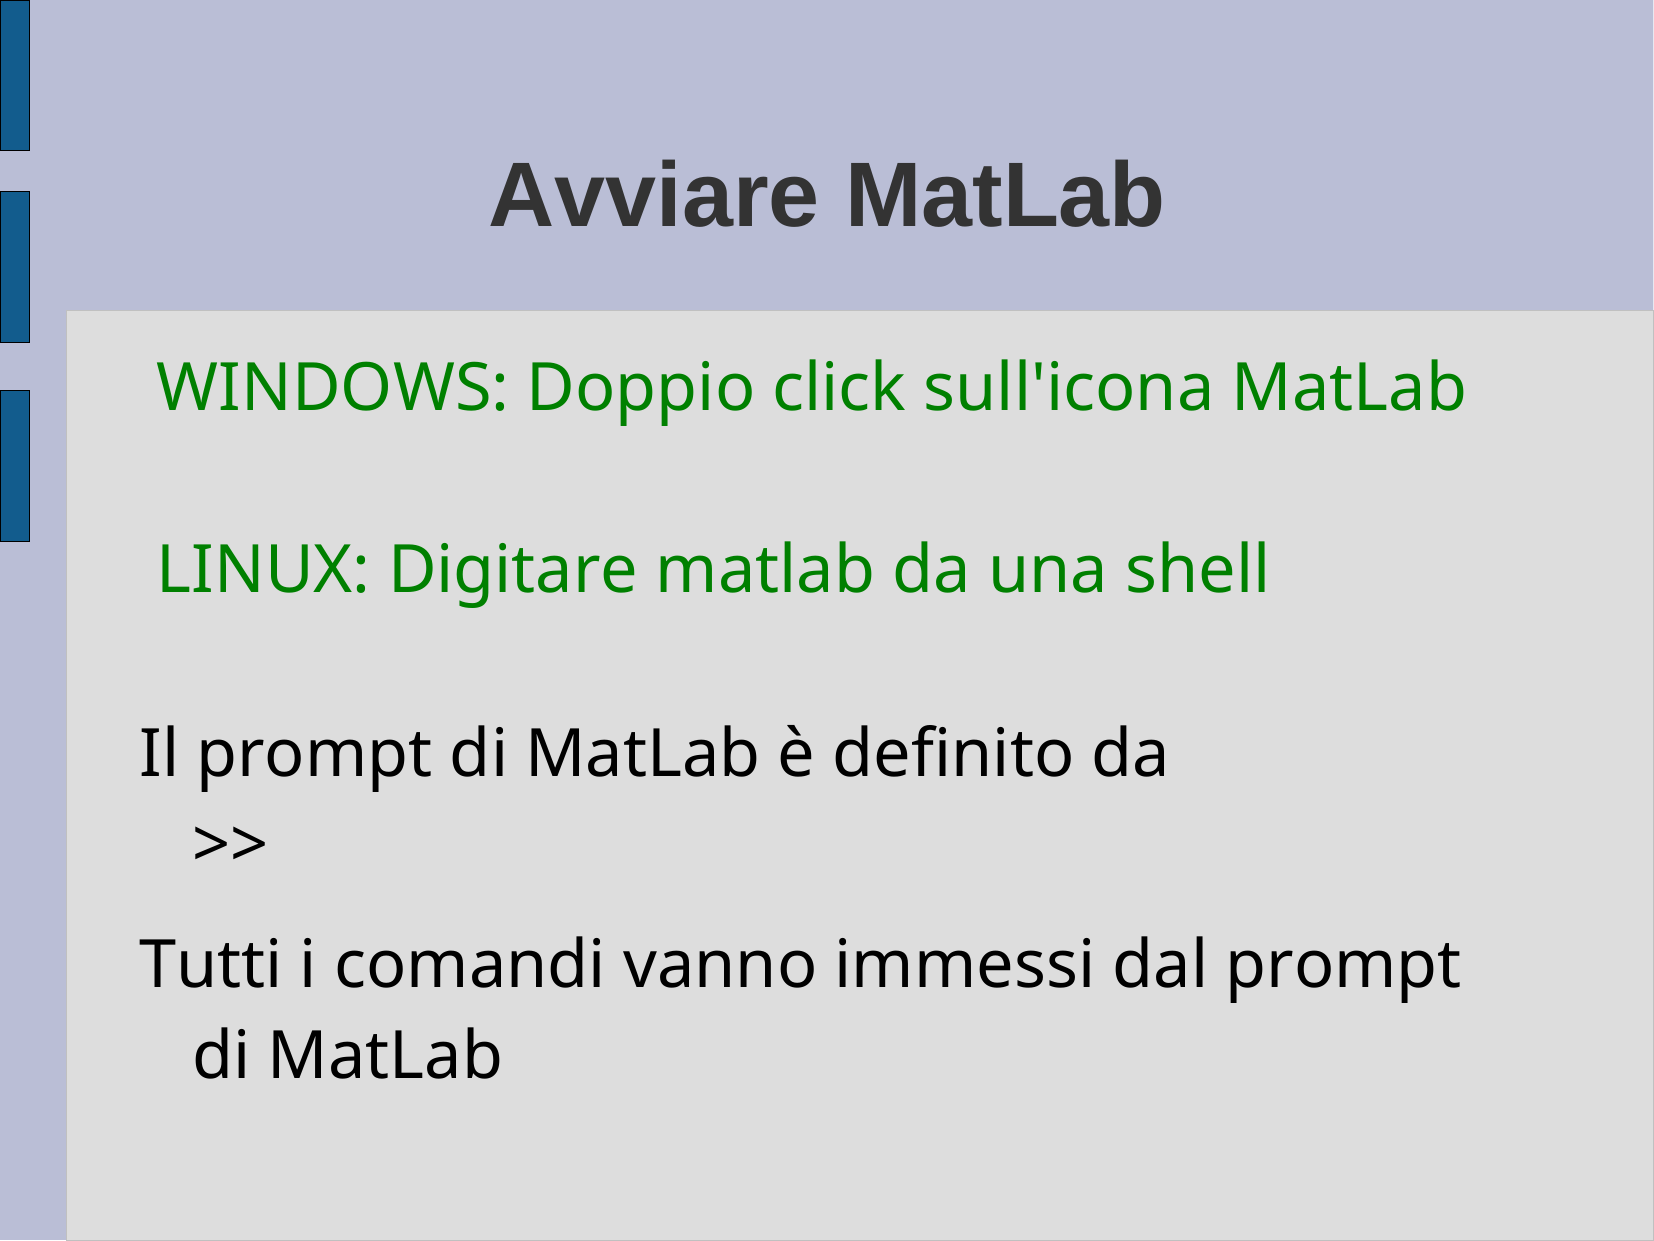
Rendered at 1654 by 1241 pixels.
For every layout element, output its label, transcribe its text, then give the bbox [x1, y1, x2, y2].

title Avviare MatLab [121, 98, 1534, 291]
list Il prompt di MatLab è definito da >> Tutti i comandi vanno immessi dal prompt di MatLab [121, 705, 1534, 1059]
subtitle WINDOWS: Doppio click sull'icona MatLab LINUX: Digitare matlab da una shell [121, 354, 1595, 672]
